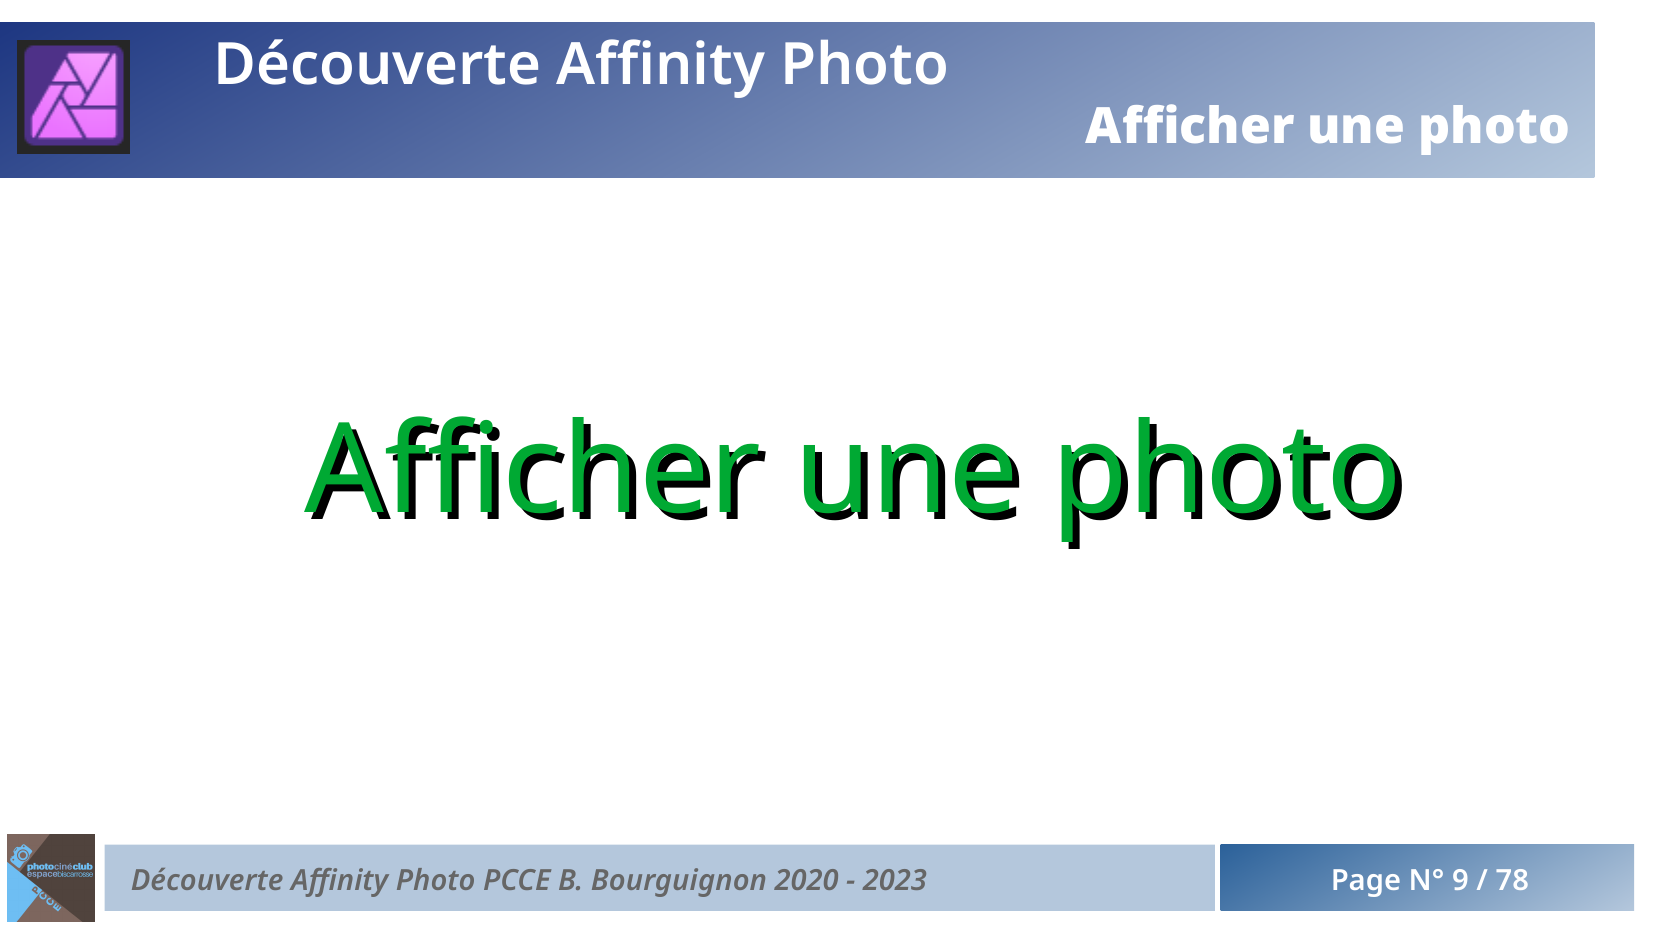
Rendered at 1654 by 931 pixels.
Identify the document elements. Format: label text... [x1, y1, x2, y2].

title Afficher une photo [874, 47, 1571, 158]
picture [17, 40, 130, 154]
text_box Afficher une photo [289, 377, 1353, 551]
picture [7, 834, 95, 922]
